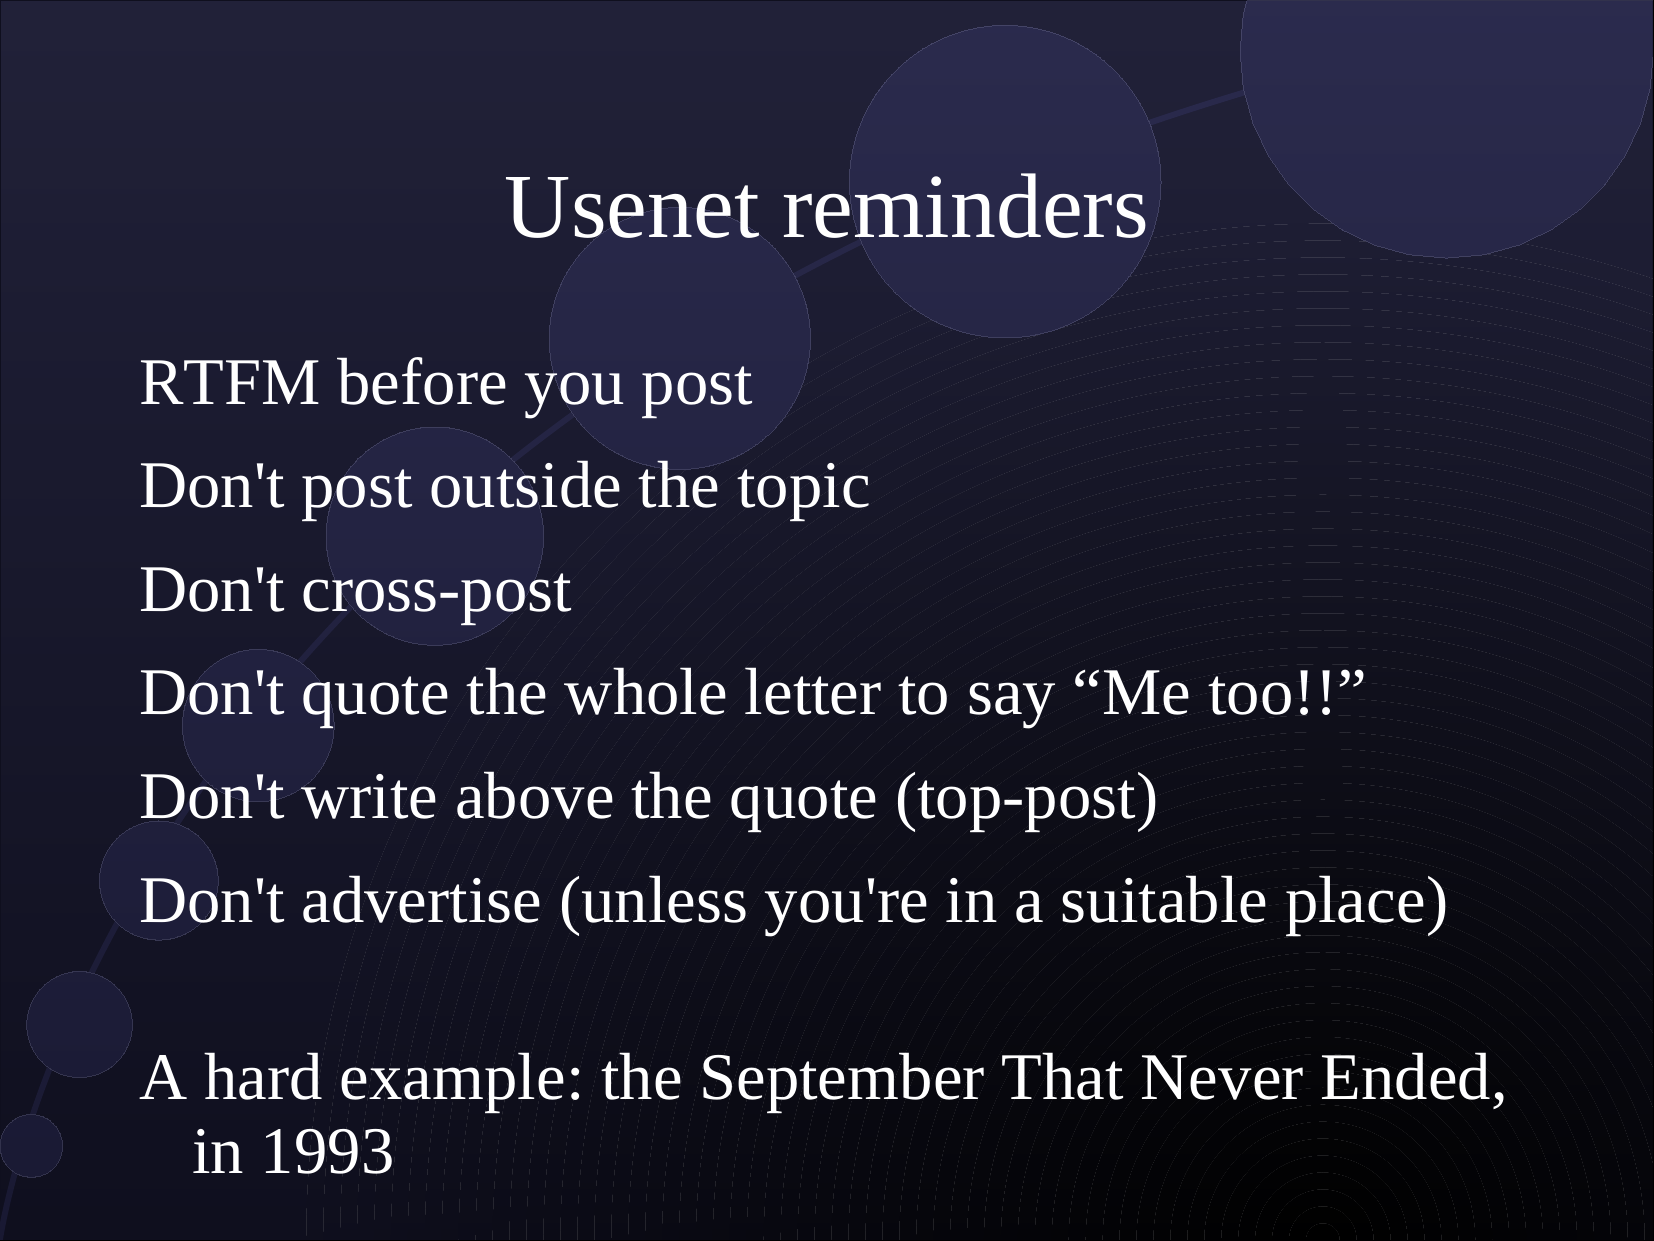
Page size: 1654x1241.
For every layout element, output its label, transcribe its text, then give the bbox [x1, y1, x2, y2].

list RTFM before you post Don't post outside the topic Don't cross-post Don't quote the whole letter to say “Me too!!” Don't write above the quote (top-post) Don't advertise (unless you're in a suitable place) A hard example: the September That Never Ended, in 1993 [121, 344, 1534, 1189]
title Usenet reminders [121, 102, 1534, 311]
